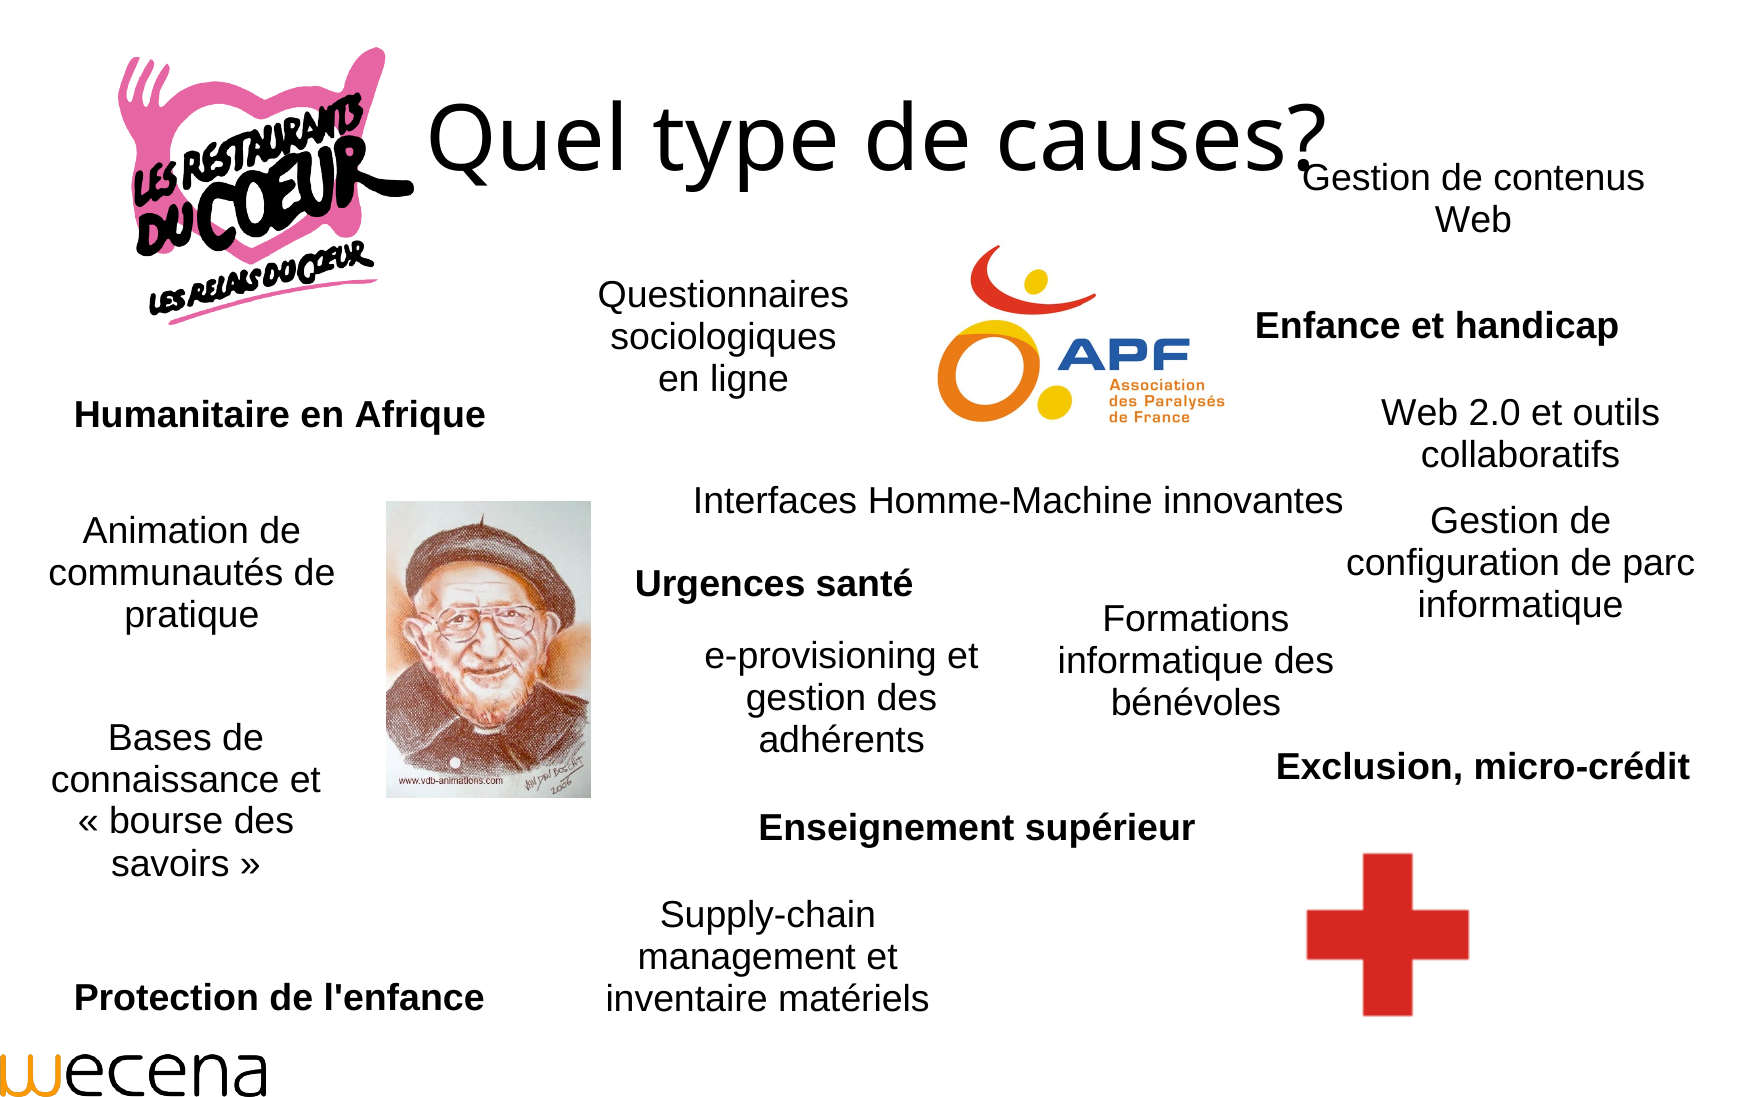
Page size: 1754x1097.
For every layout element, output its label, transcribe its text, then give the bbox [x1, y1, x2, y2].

picture [386, 501, 591, 798]
text_box Questionnaires sociologiques en ligne [531, 265, 916, 407]
text_box Interfaces Homme-Machine innovantes [678, 472, 1359, 530]
text_box Gestion de contenus Web [1281, 149, 1666, 249]
text_box Exclusion, micro-crédit [1261, 738, 1706, 796]
picture [1240, 836, 1536, 1034]
text_box Enseignement supérieur [743, 799, 1211, 857]
picture [933, 241, 1229, 432]
text_box Bases de connaissance et « bourse des savoirs » [0, 708, 378, 892]
picture [0, 1054, 266, 1097]
text_box Formations informatique des bénévoles [1003, 590, 1388, 732]
text_box Urgences santé [620, 555, 929, 612]
text_box Gestion de configuration de parc informatique [1328, 491, 1713, 633]
text_box Supply-chain management et inventaire matériels [561, 885, 975, 1027]
picture [118, 47, 414, 325]
title Quel type de causes? [87, 43, 1666, 227]
text_box e-provisioning et gestion des adhérents [649, 626, 1034, 768]
text_box Protection de l'enfance [59, 968, 500, 1026]
text_box Web 2.0 et outils collaboratifs [1328, 383, 1713, 483]
text_box Enfance et handicap [1240, 297, 1635, 355]
text_box Humanitaire en Afrique [59, 386, 501, 443]
text_box Animation de communautés de pratique [0, 501, 384, 643]
